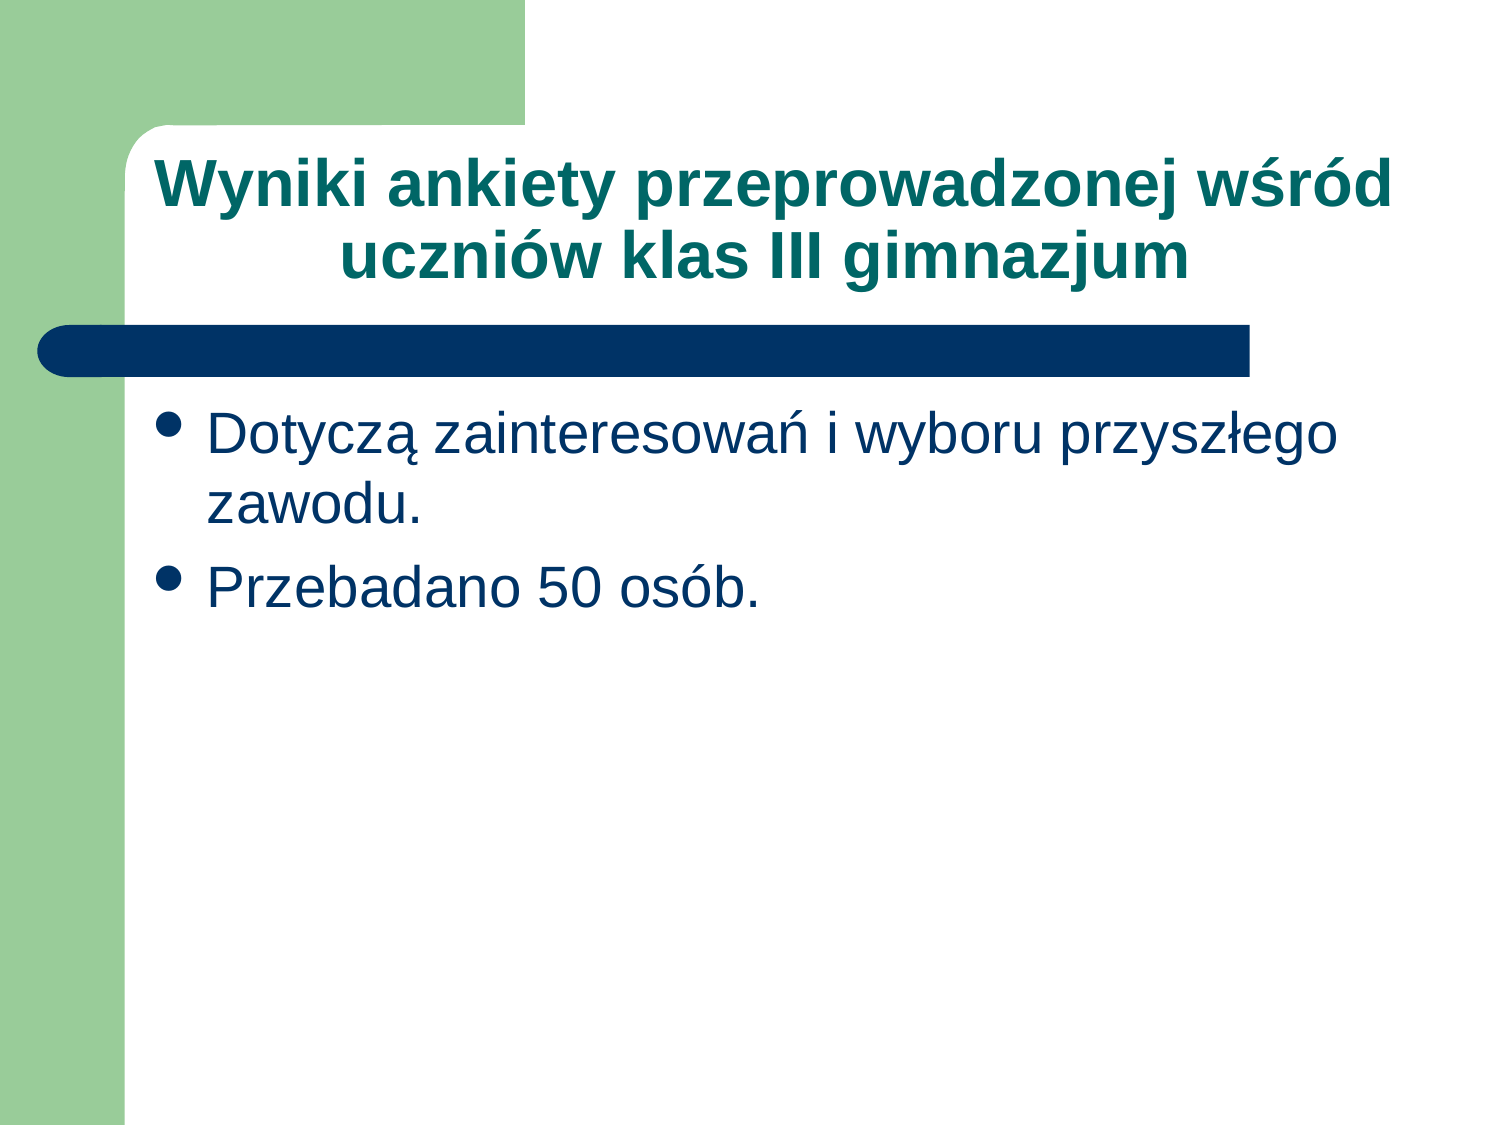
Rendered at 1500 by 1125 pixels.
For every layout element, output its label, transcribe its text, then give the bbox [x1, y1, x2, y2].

list Dotyczą zainteresowań i wyboru przyszłego zawodu. Przebadano 50 osób. [137, 387, 1400, 999]
text_box Wyniki ankiety przeprowadzonej wśród uczniów klas III gimnazjum [136, 136, 1414, 301]
